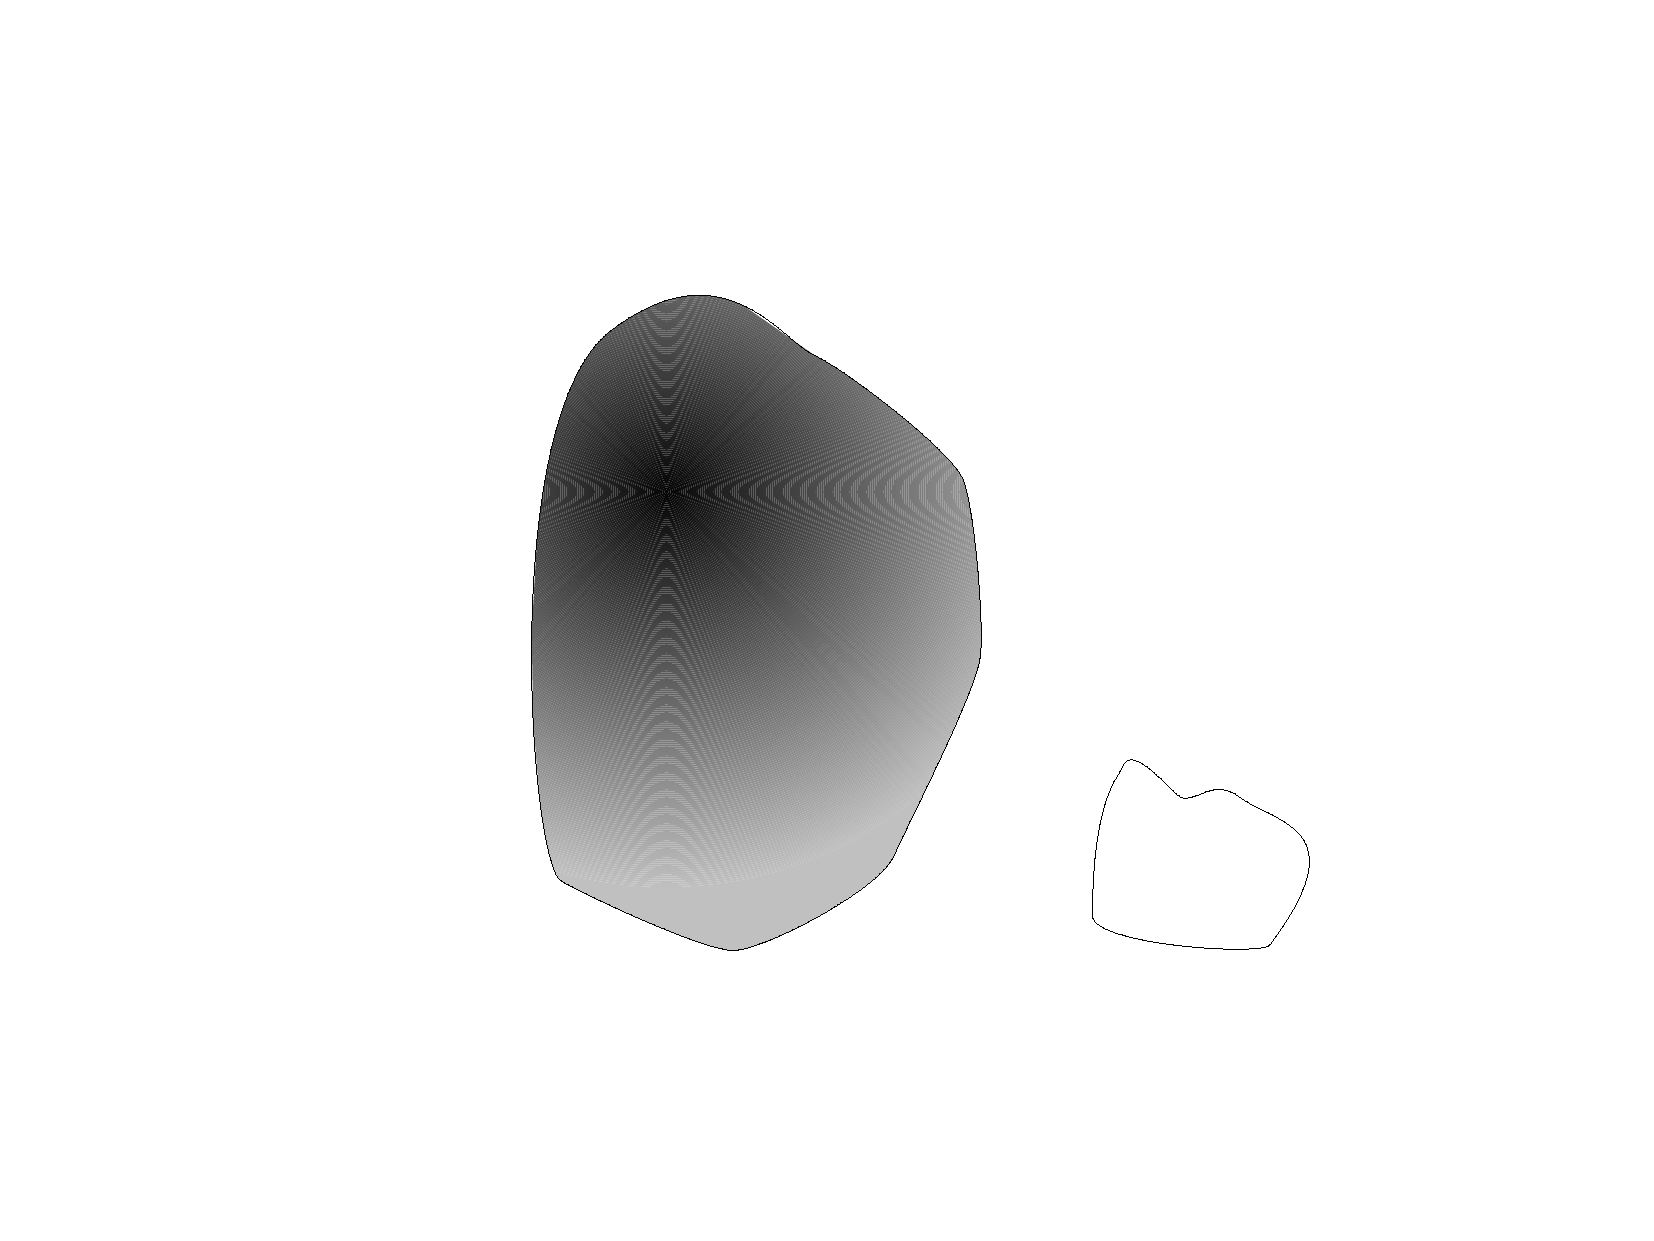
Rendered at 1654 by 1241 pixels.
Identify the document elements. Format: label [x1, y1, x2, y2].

text_box [531, 295, 982, 951]
